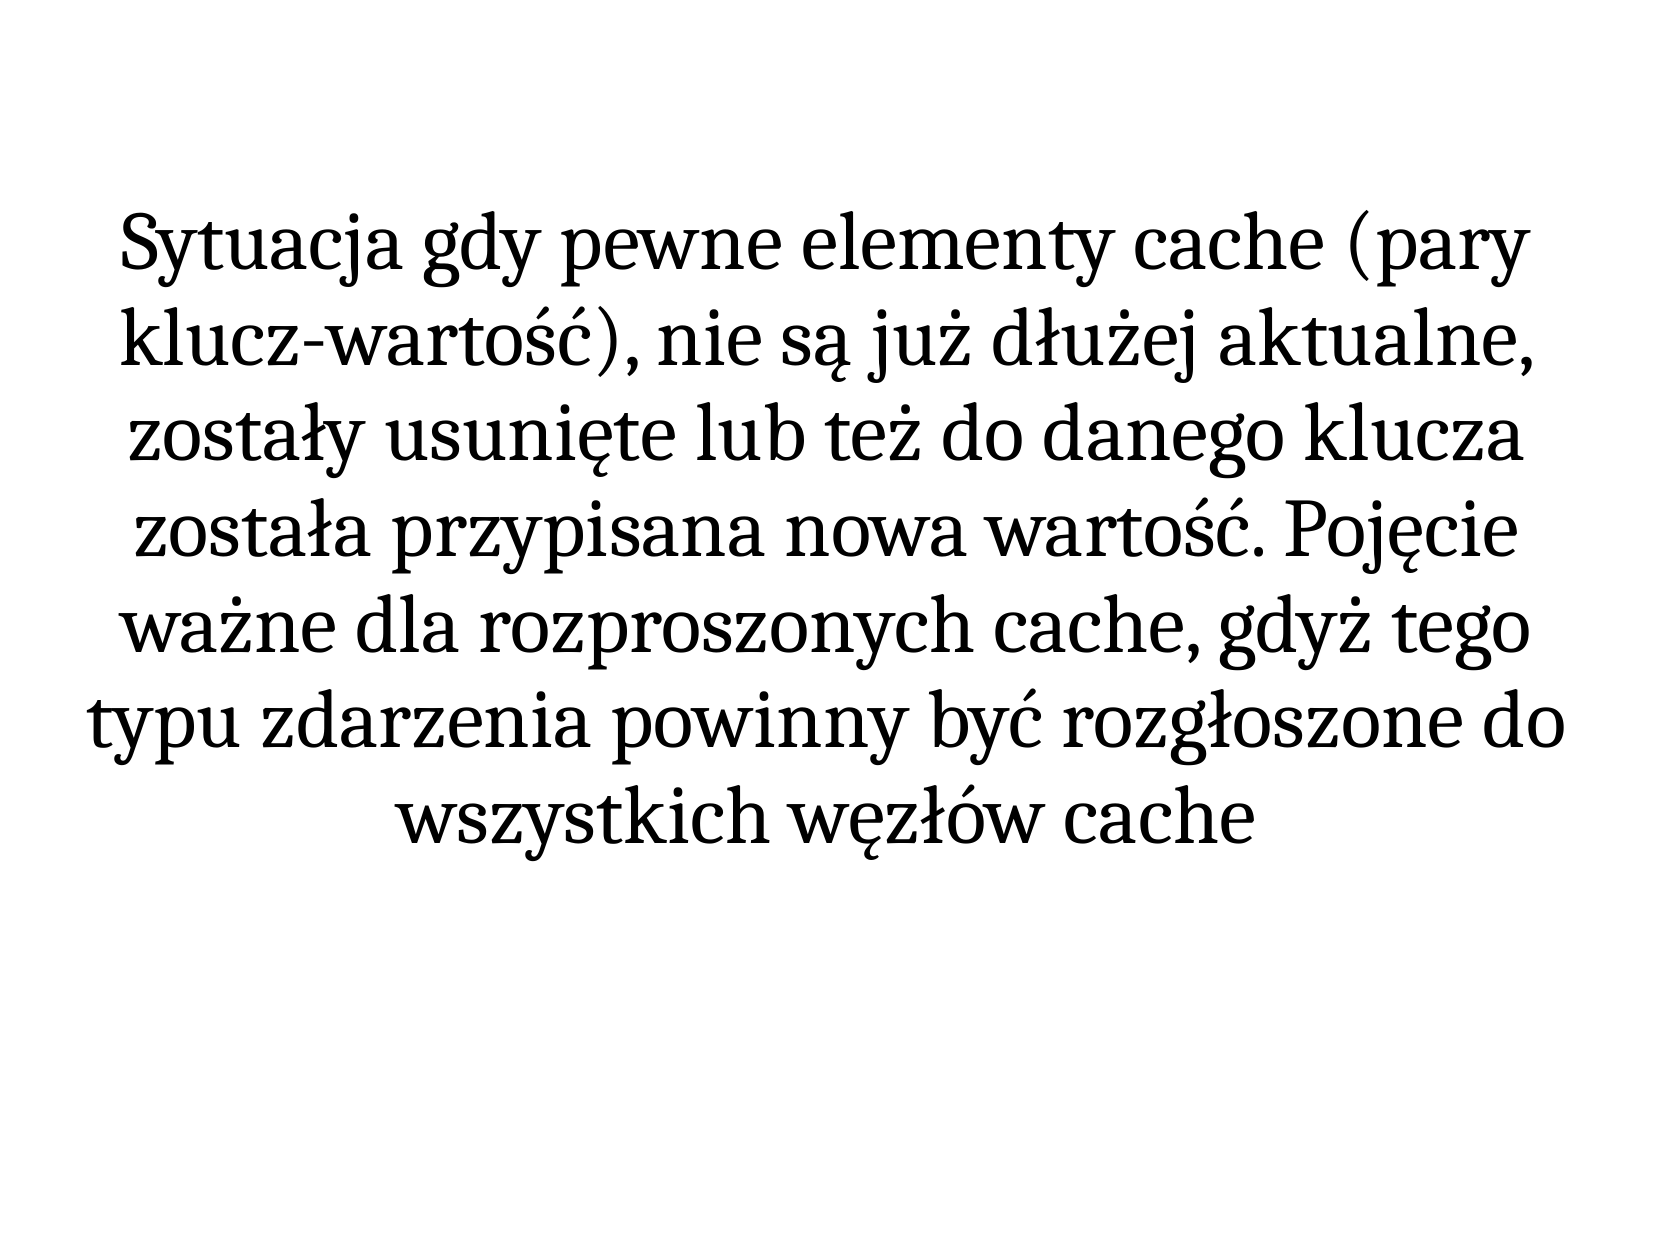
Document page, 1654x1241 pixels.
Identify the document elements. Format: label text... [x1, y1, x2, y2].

subtitle Sytuacja gdy pewne elementy cache (pary klucz-wartość), nie są już dłużej aktualne, zostały usunięte lub też do danego klucza została przypisana nowa wartość. Pojęcie ważne dla rozproszonych cache, gdyż tego typu zdarzenia powinny być rozgłoszone do wszystkich węzłów cache [82, 49, 1571, 1010]
